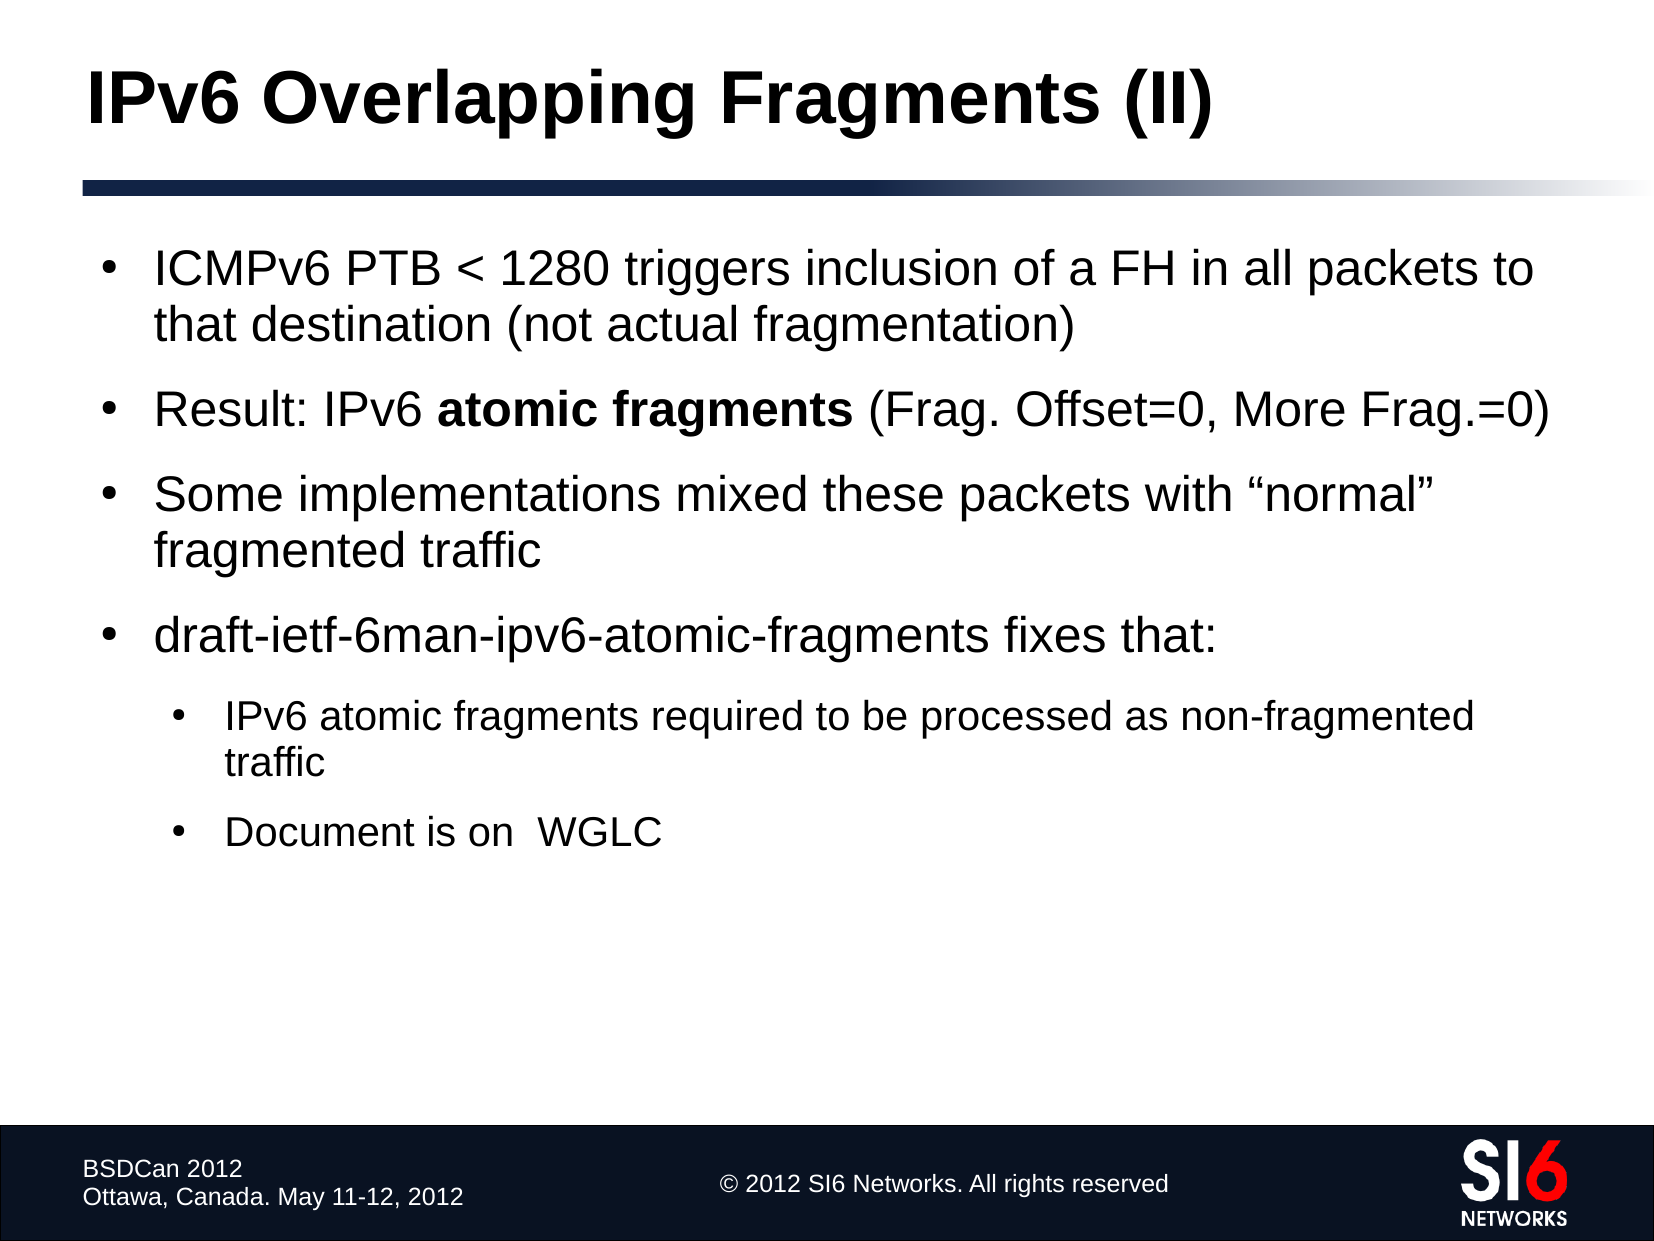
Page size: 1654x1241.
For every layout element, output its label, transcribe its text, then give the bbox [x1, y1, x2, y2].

list ICMPv6 PTB < 1280 triggers inclusion of a FH in all packets to that destination (not actual fragmentation) Result: IPv6 atomic fragments (Frag. Offset=0, More Frag.=0) Some implementations mixed these packets with “normal” fragmented traffic draft-ietf-6man-ipv6-atomic-fragments fixes that: IPv6 atomic fragments required to be processed as non-fragmented traffic Document is on WGLC [82, 240, 1571, 1059]
title IPv6 Overlapping Fragments (II) [86, 30, 1576, 166]
picture [1461, 1139, 1567, 1226]
